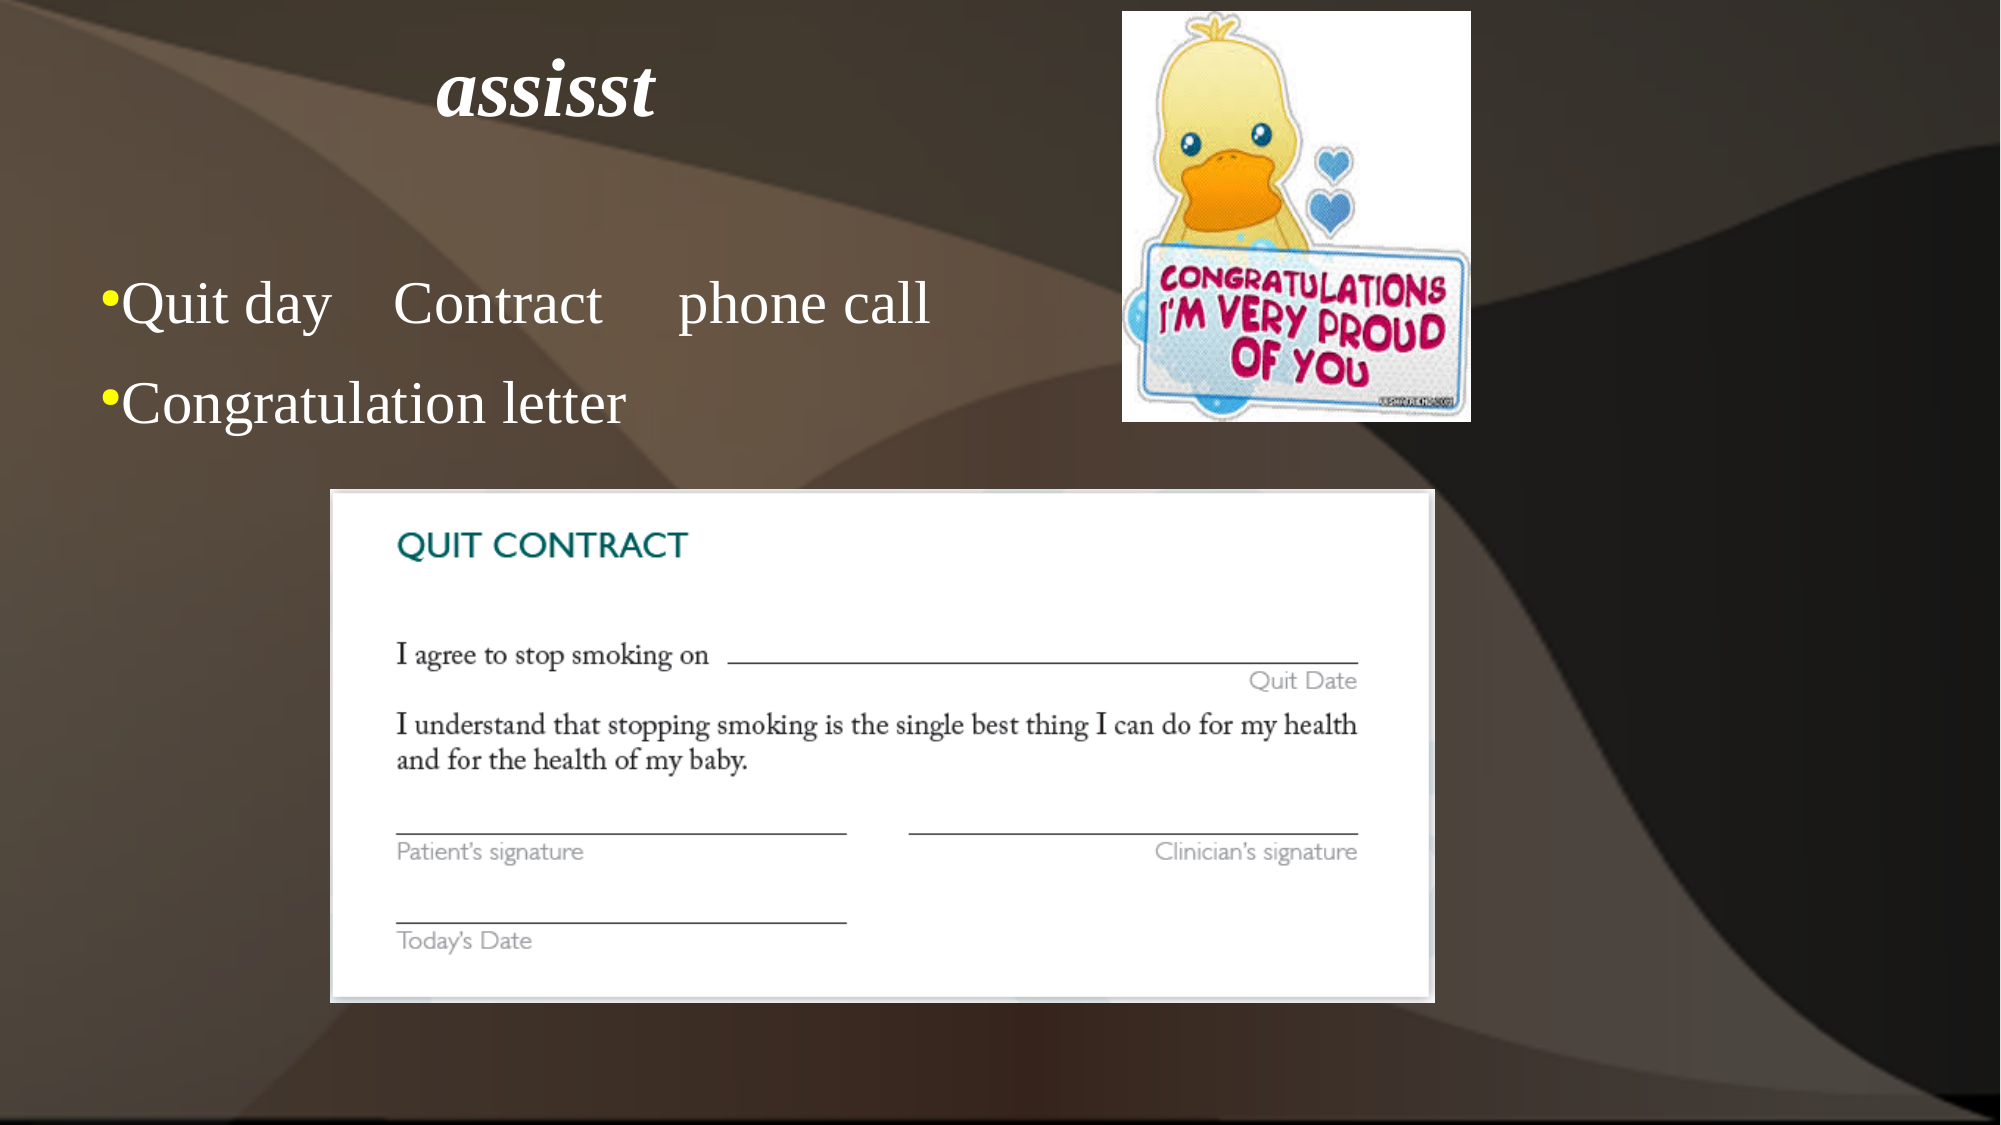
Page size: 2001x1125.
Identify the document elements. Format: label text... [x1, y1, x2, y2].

title assisst [0, 0, 1446, 178]
list Quit day Contract phone call Congratulation letter [99, 263, 1900, 1006]
picture [330, 489, 1435, 1003]
picture [1122, 11, 1471, 422]
